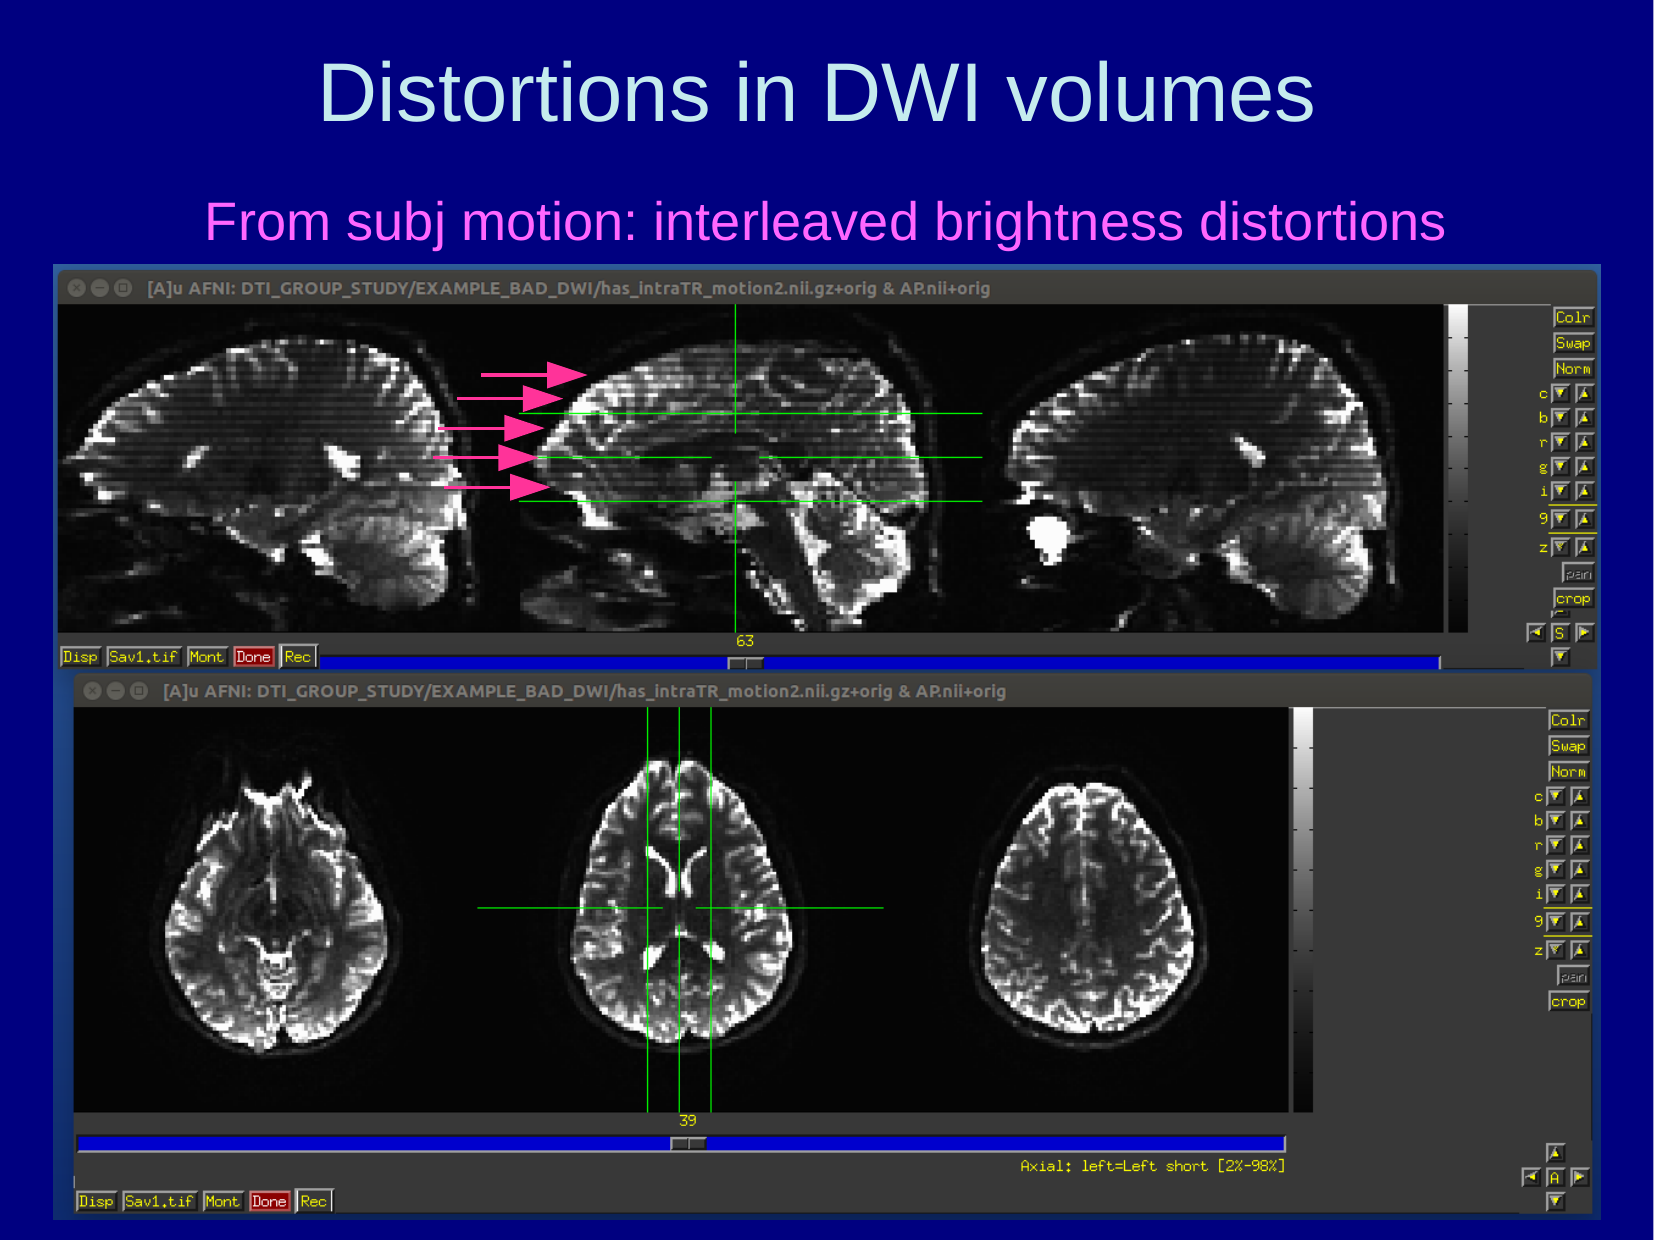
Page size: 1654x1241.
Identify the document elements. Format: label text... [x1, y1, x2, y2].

picture [53, 264, 1601, 1220]
title Distortions in DWI volumes [0, 12, 1636, 163]
text_box From subj motion: interleaved brightness distortions [190, 169, 1464, 260]
